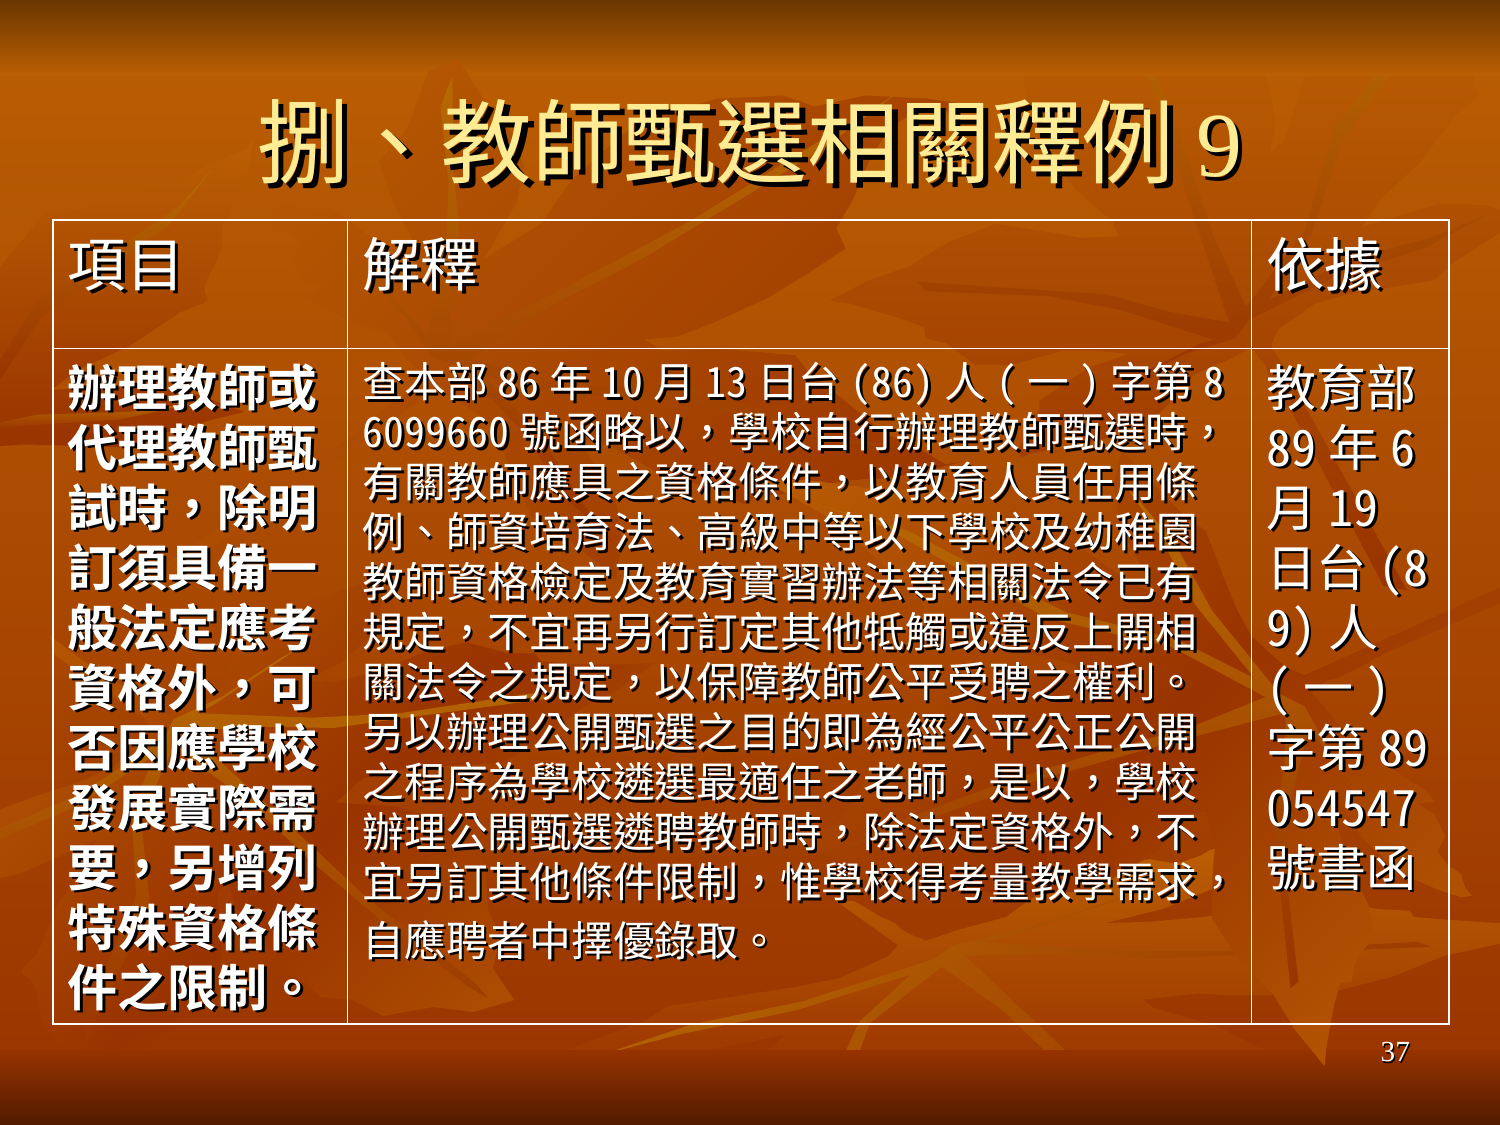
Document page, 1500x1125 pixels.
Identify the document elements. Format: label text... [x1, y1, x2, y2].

table_header 項目 [54, 221, 347, 348]
table_cell 查本部86年10月13日台(86)人(一)字第86099660號函略以，學校自行辦理教師甄選時，有關教師應具之資格條件，以教育人員任用條例、師資培育法、高級中等以下學校及幼稚園教師資格檢定及教育實習辦法等相關法令已有規定，不宜再另行訂定其他牴觸或違反上開相關法令之規定，以保障教師公平受聘之權利。另以辦理公開甄選之目的即為經公平公正公開之程序為學校遴選最適任之老師，是以，學校辦理公開甄選遴聘教師時，除法定資格外，不宜另訂其他條件限制，惟學校得考量教學需求，自應聘者中擇優錄取。 [348, 349, 1251, 1023]
title 捌、教師甄選相關釋例9 [75, 45, 1426, 219]
table_cell 教育部89年6月19日台(89)人(一)字第89054547號書函 [1252, 349, 1448, 1023]
table_header 解釋 [348, 221, 1251, 348]
table_header 依據 [1252, 221, 1448, 348]
table_cell 辦理教師或代理教師甄試時，除明訂須具備一般法定應考資格外，可否因應學校發展實際需要，另增列特殊資格條件之限制。 [54, 349, 347, 1023]
